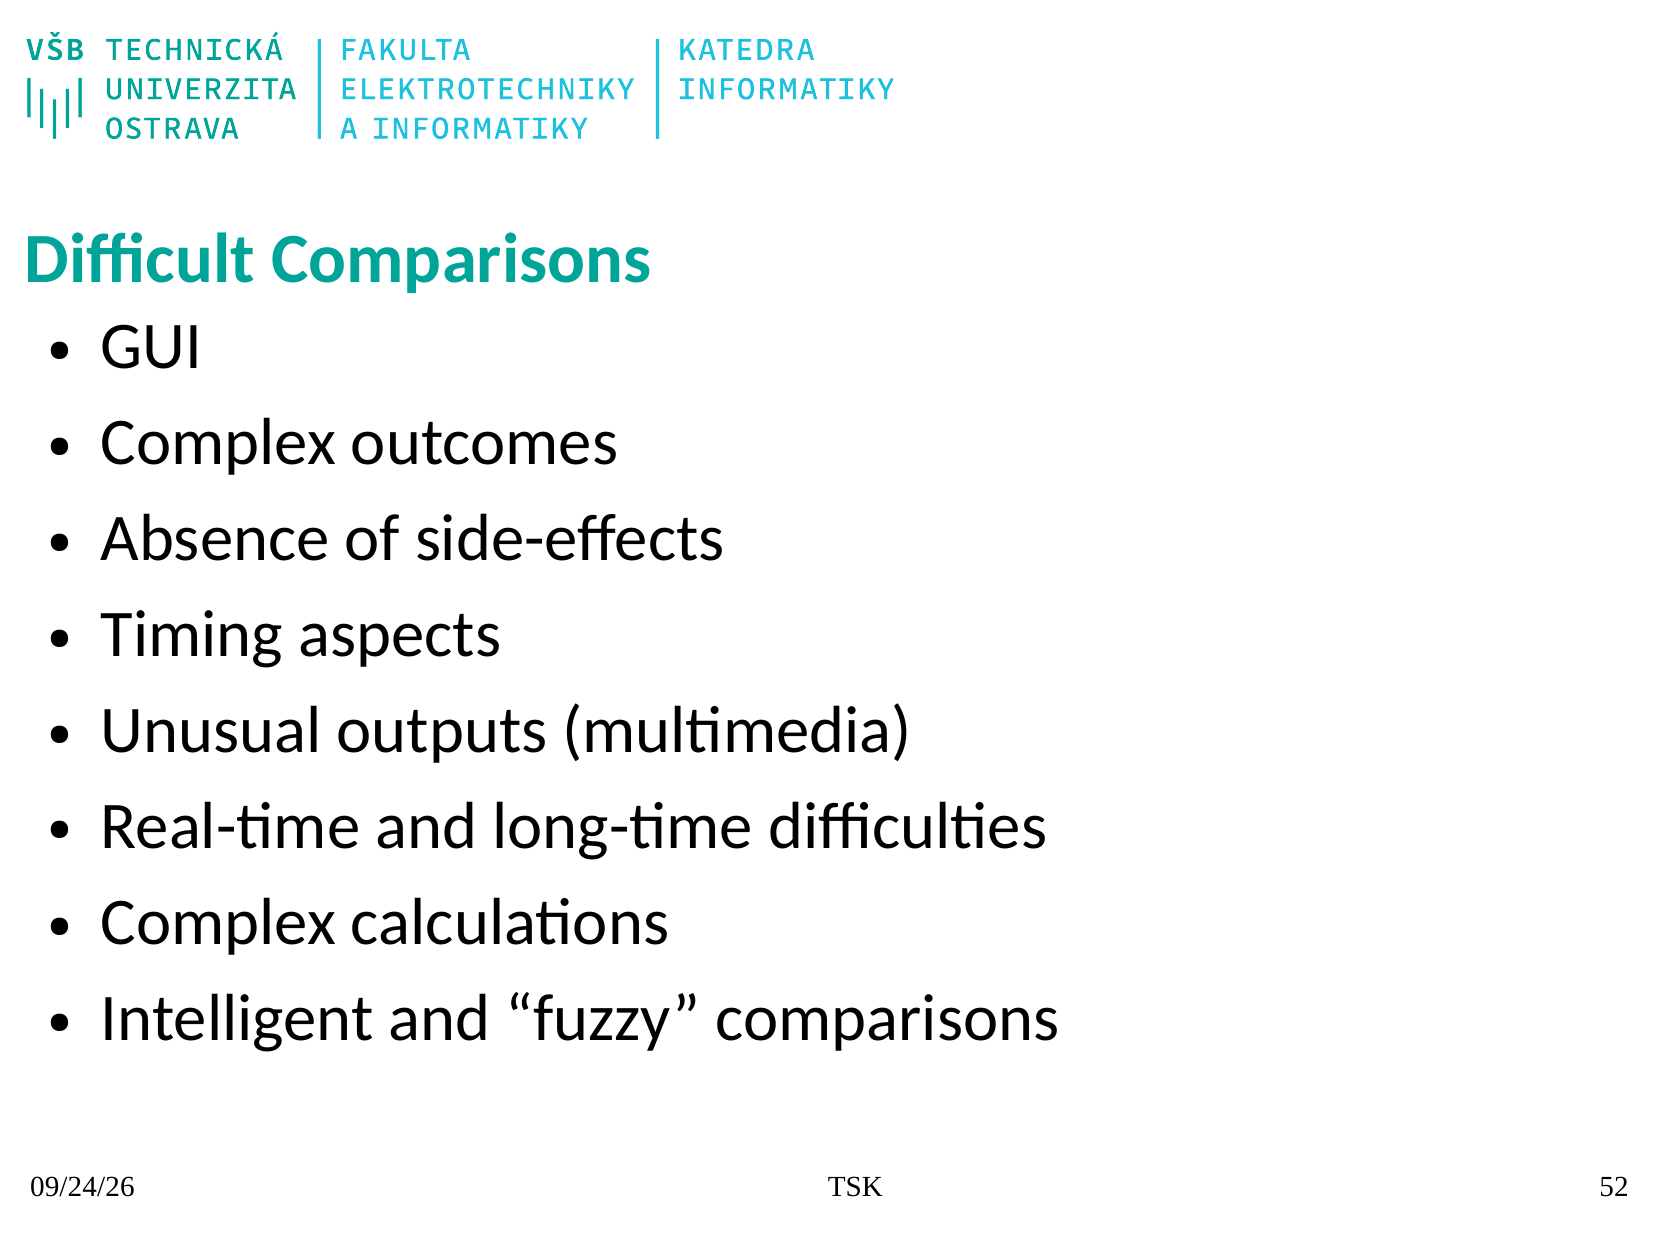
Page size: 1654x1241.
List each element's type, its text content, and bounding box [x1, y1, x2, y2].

list GUI Complex outcomes Absence of side-effects Timing aspects Unusual outputs (multimedia) Real-time and long-time difficulties Complex calculations Intelligent and “fuzzy” comparisons [30, 318, 1629, 1146]
picture [26, 31, 894, 139]
title Difficult Comparisons [24, 169, 1629, 300]
